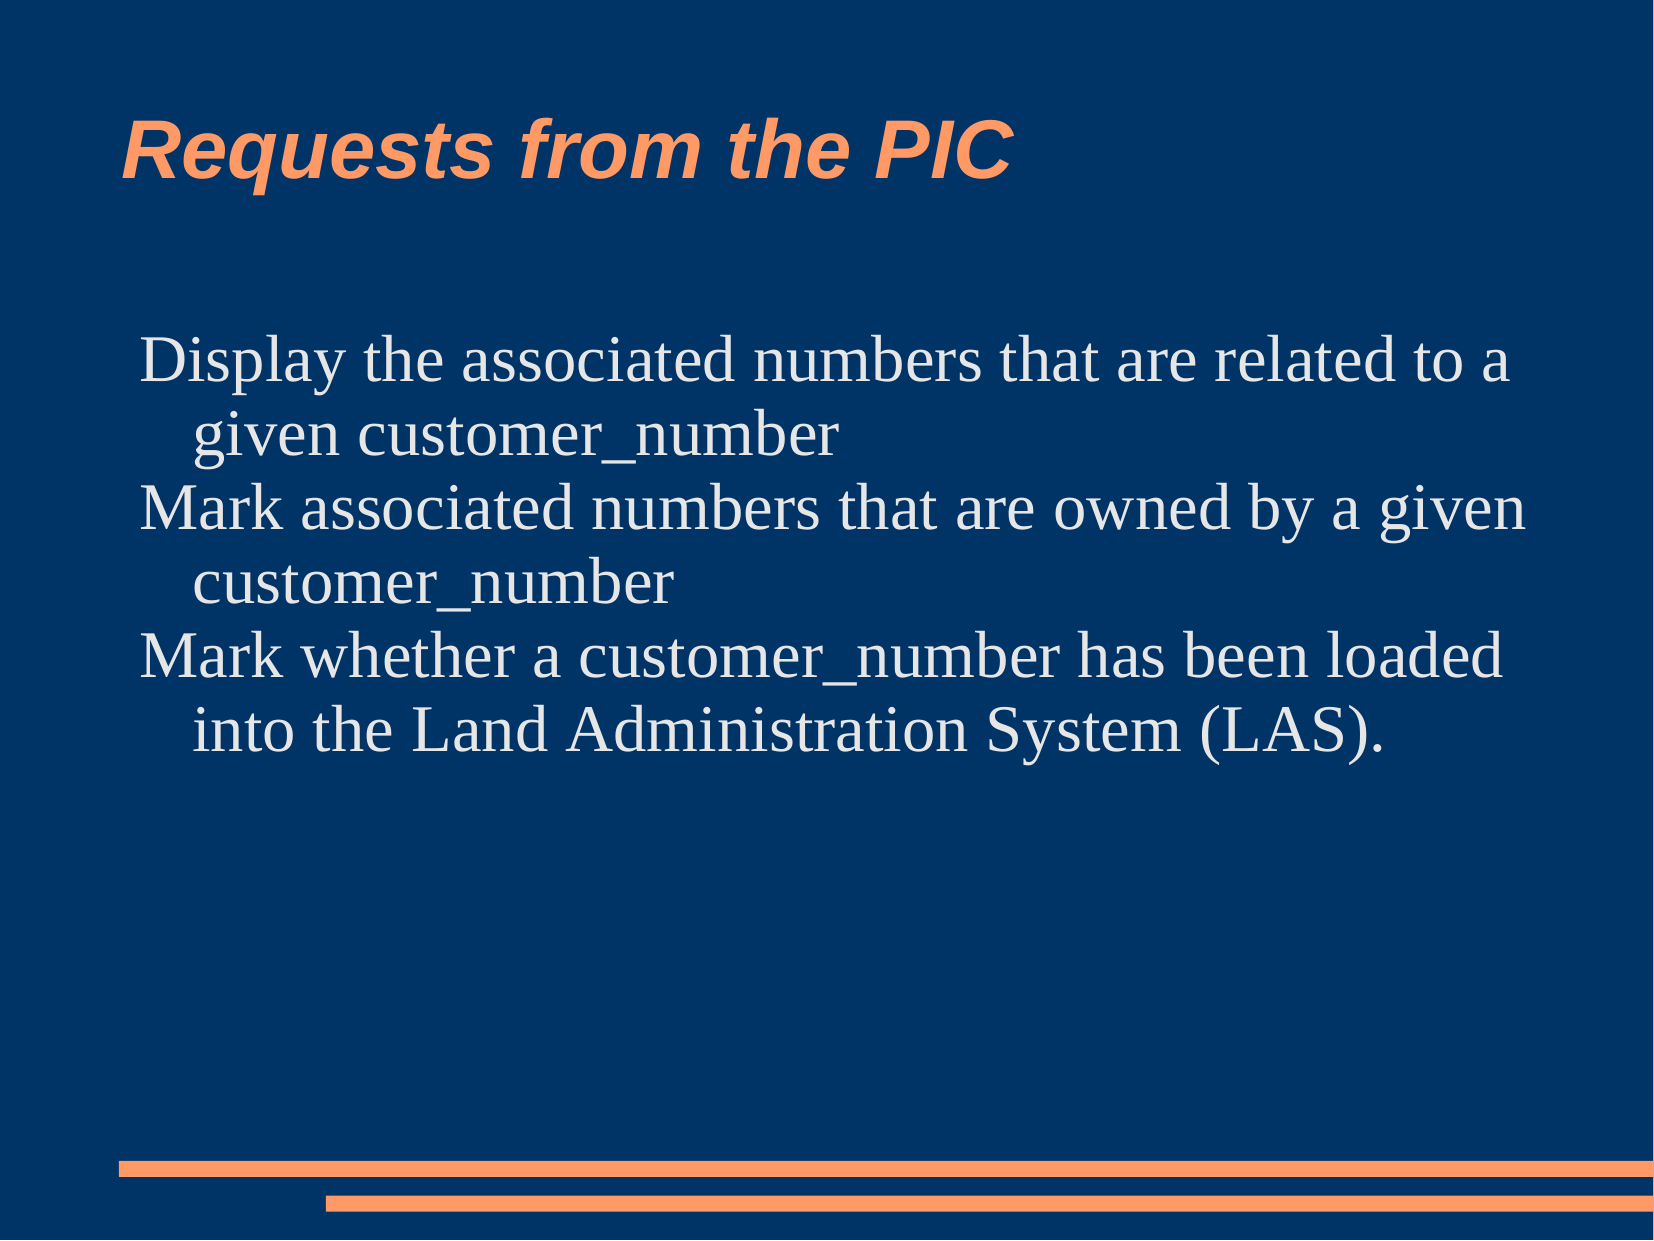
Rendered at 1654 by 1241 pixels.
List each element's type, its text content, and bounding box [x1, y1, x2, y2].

list Display the associated numbers that are related to a given customer_number Mark associated numbers that are owned by a given customer_number Mark whether a customer_number has been loaded into the Land Administration System (LAS). [121, 322, 1561, 1133]
title Requests from the PIC [121, 46, 1534, 254]
